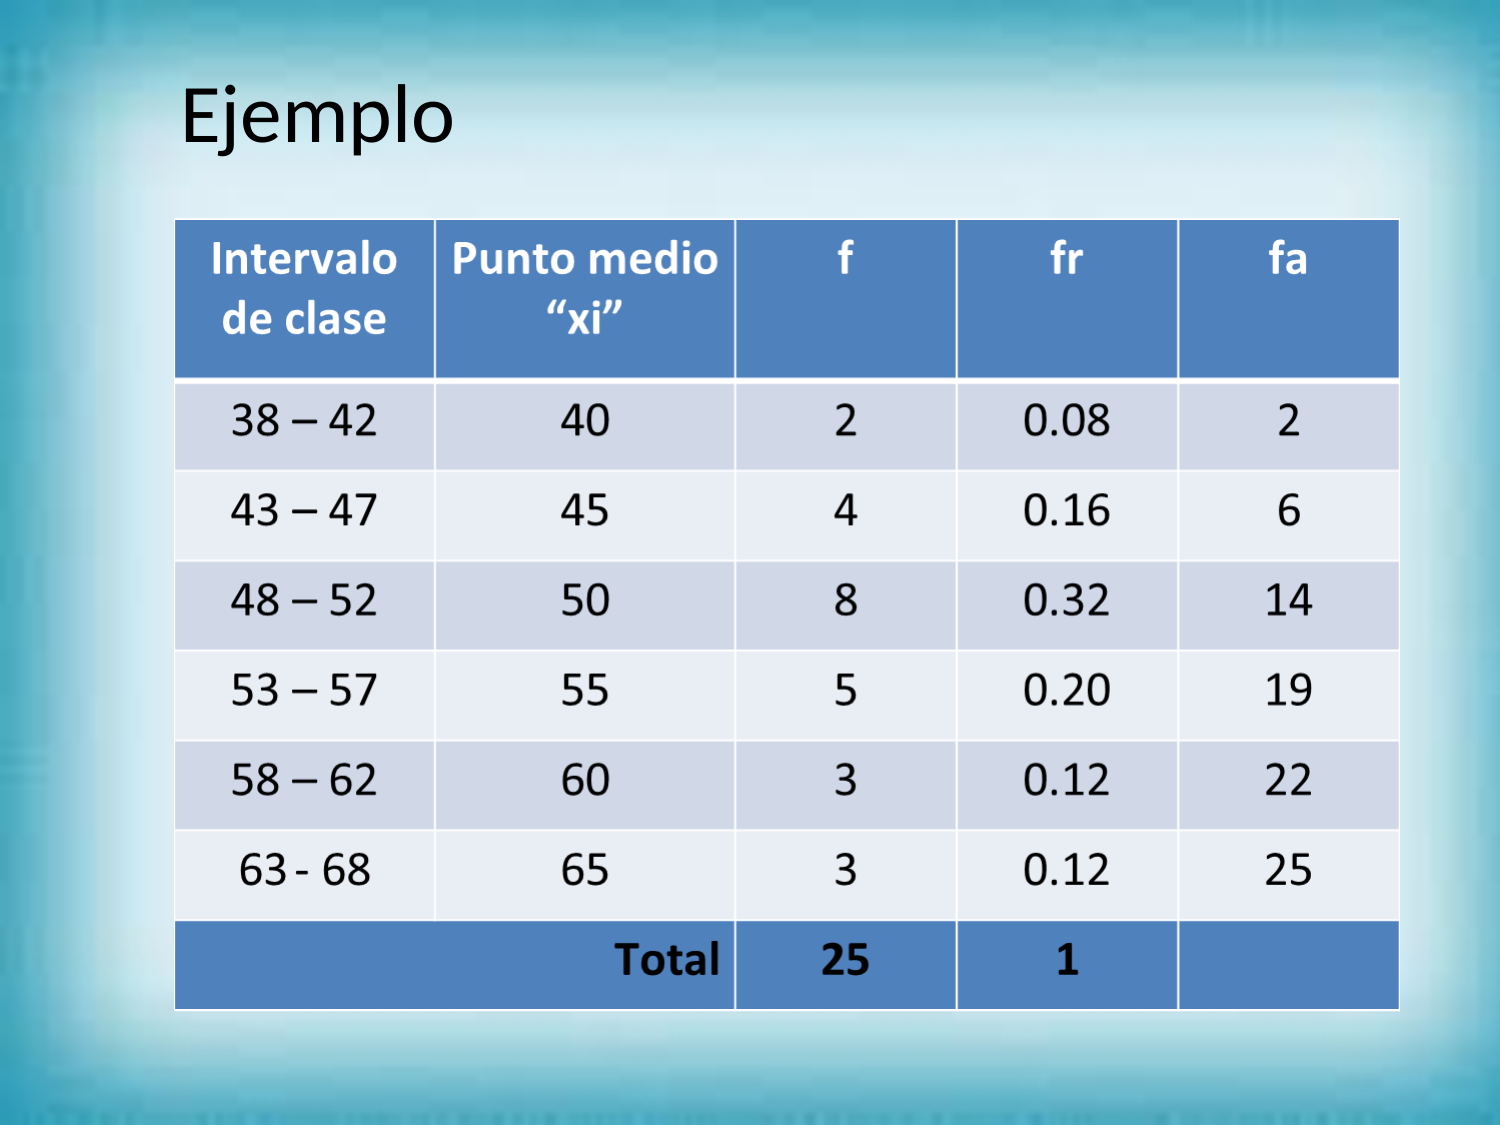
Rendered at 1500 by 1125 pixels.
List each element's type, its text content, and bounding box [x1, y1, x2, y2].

picture [0, 0, 1500, 1125]
title Ejemplo [75, 45, 562, 173]
